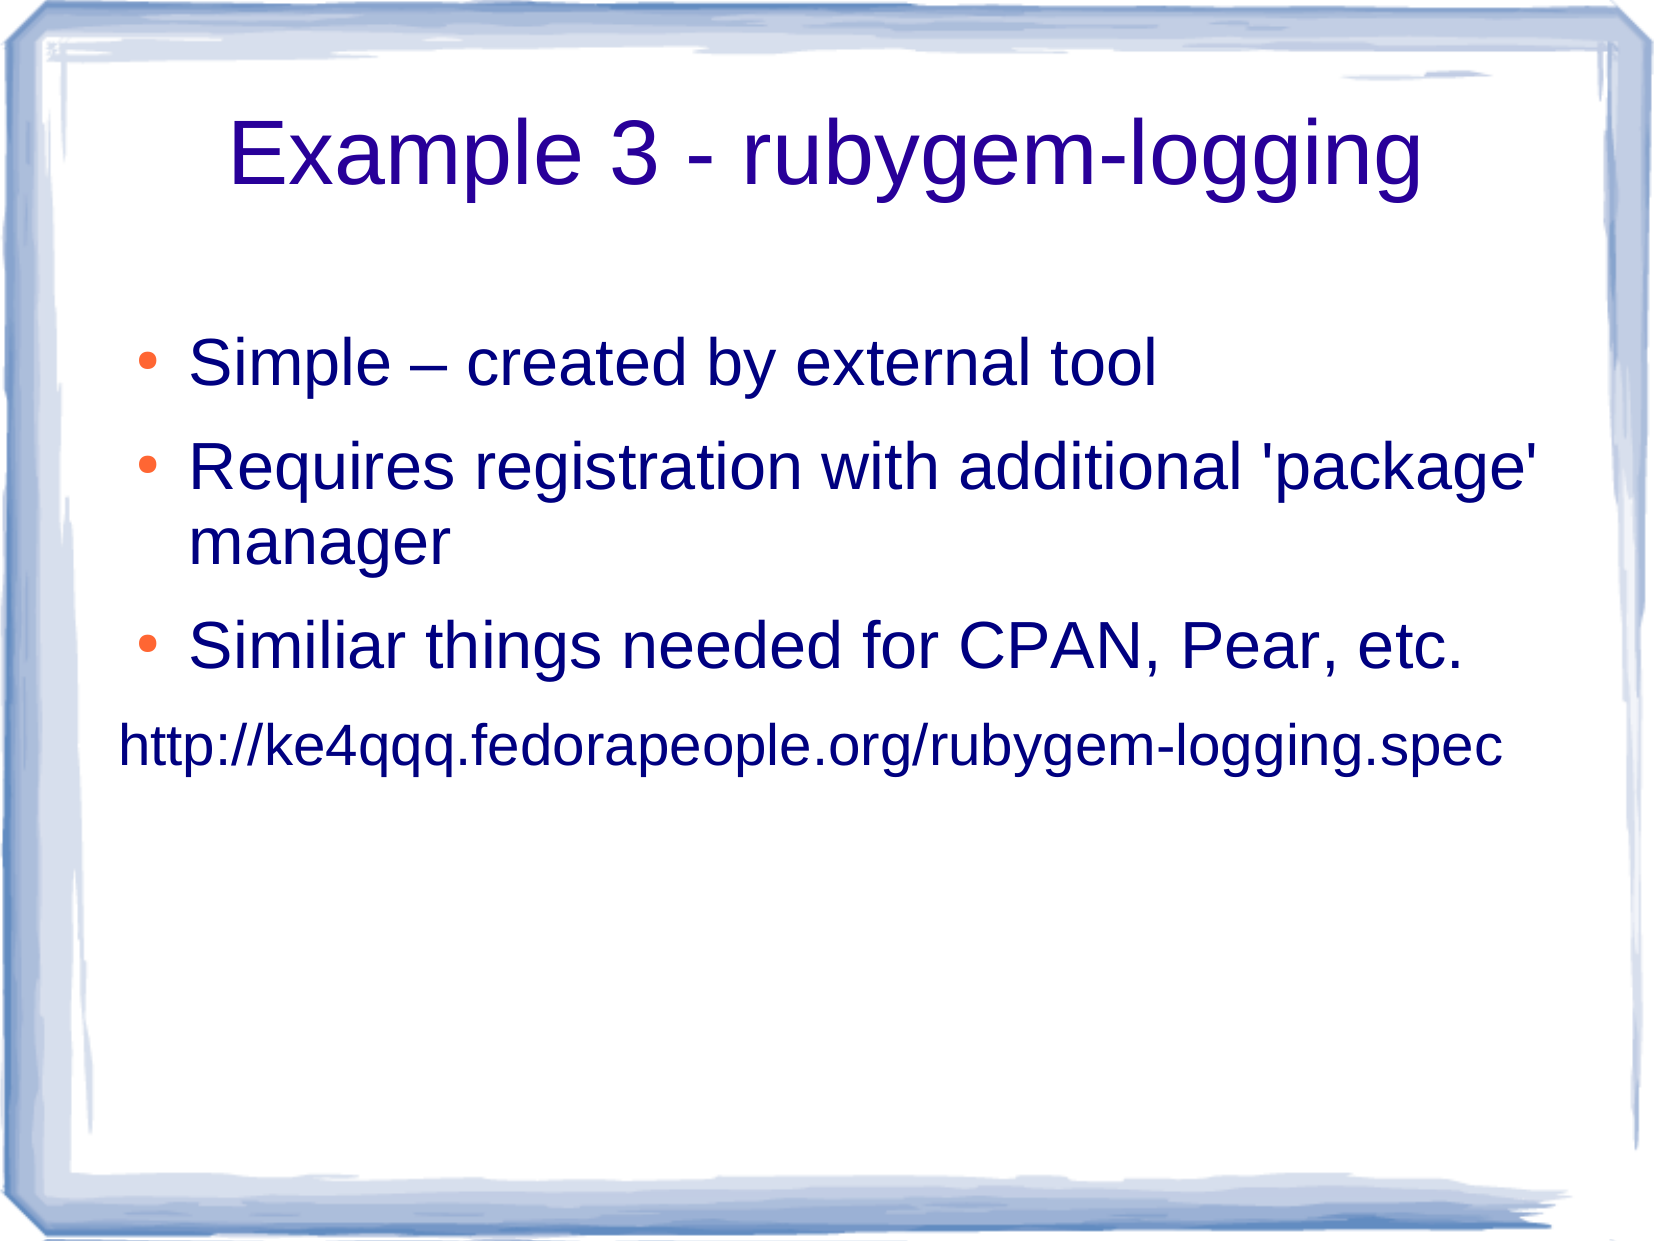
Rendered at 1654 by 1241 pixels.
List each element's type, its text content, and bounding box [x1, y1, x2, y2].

picture [0, 0, 1654, 1241]
title Example 3 - rubygem-logging [82, 49, 1571, 257]
list Simple – created by external tool Requires registration with additional 'package' manager Similiar things needed for CPAN, Pear, etc. http://ke4qqq.fedorapeople.org/rubygem-logging.spec [118, 324, 1571, 1144]
